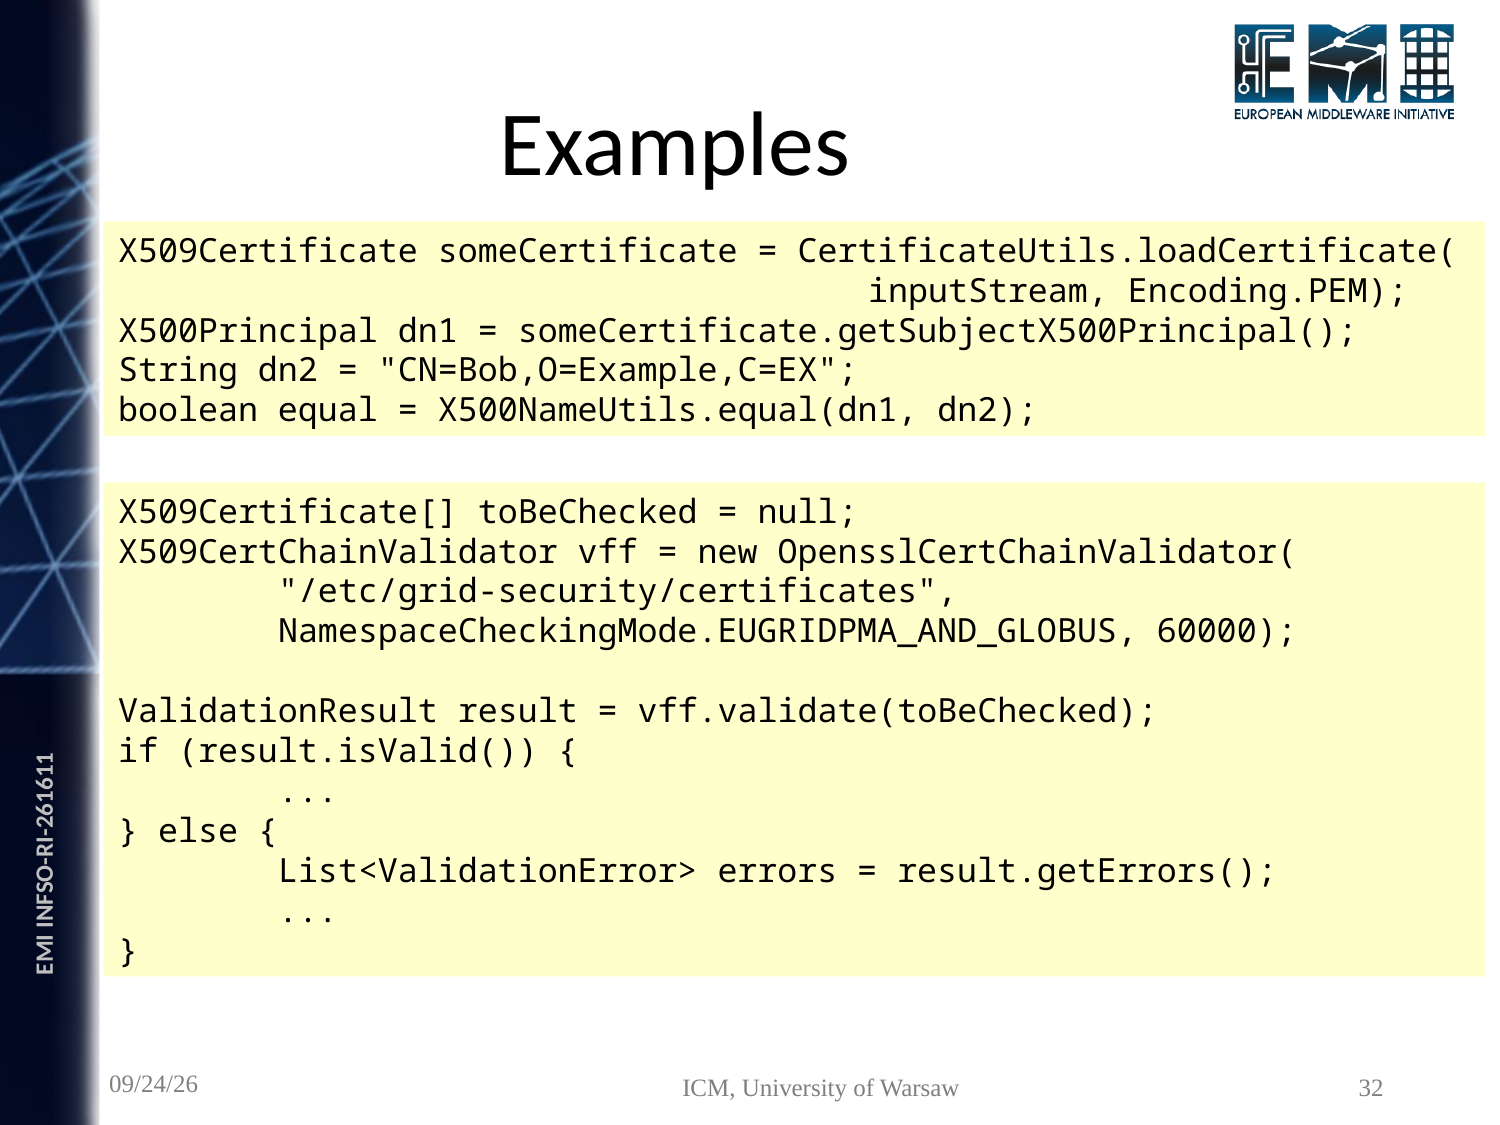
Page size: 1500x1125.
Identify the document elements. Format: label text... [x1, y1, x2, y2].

picture [0, 0, 111, 1125]
text_box X509Certificate someCertificate = CertificateUtils.loadCertificate( inputStream, Encoding.PEM); X500Principal dn1 = someCertificate.getSubjectX500Principal(); String dn2 = "CN=Bob,O=Example,C=EX"; boolean equal = X500NameUtils.equal(dn1, dn2); [103, 221, 1486, 436]
text_box X509Certificate[] toBeChecked = null; X509CertChainValidator vff = new OpensslCertChainValidator( "/etc/grid-security/certificates", NamespaceCheckingMode.EUGRIDPMA_AND_GLOBUS, 60000); ValidationResult result = vff.validate(toBeChecked); if (result.isValid()) { ... } else { List<ValidationError> errors = result.getErrors(); ... } [103, 482, 1486, 977]
picture [1185, 8, 1500, 140]
title Examples [112, 44, 1238, 221]
